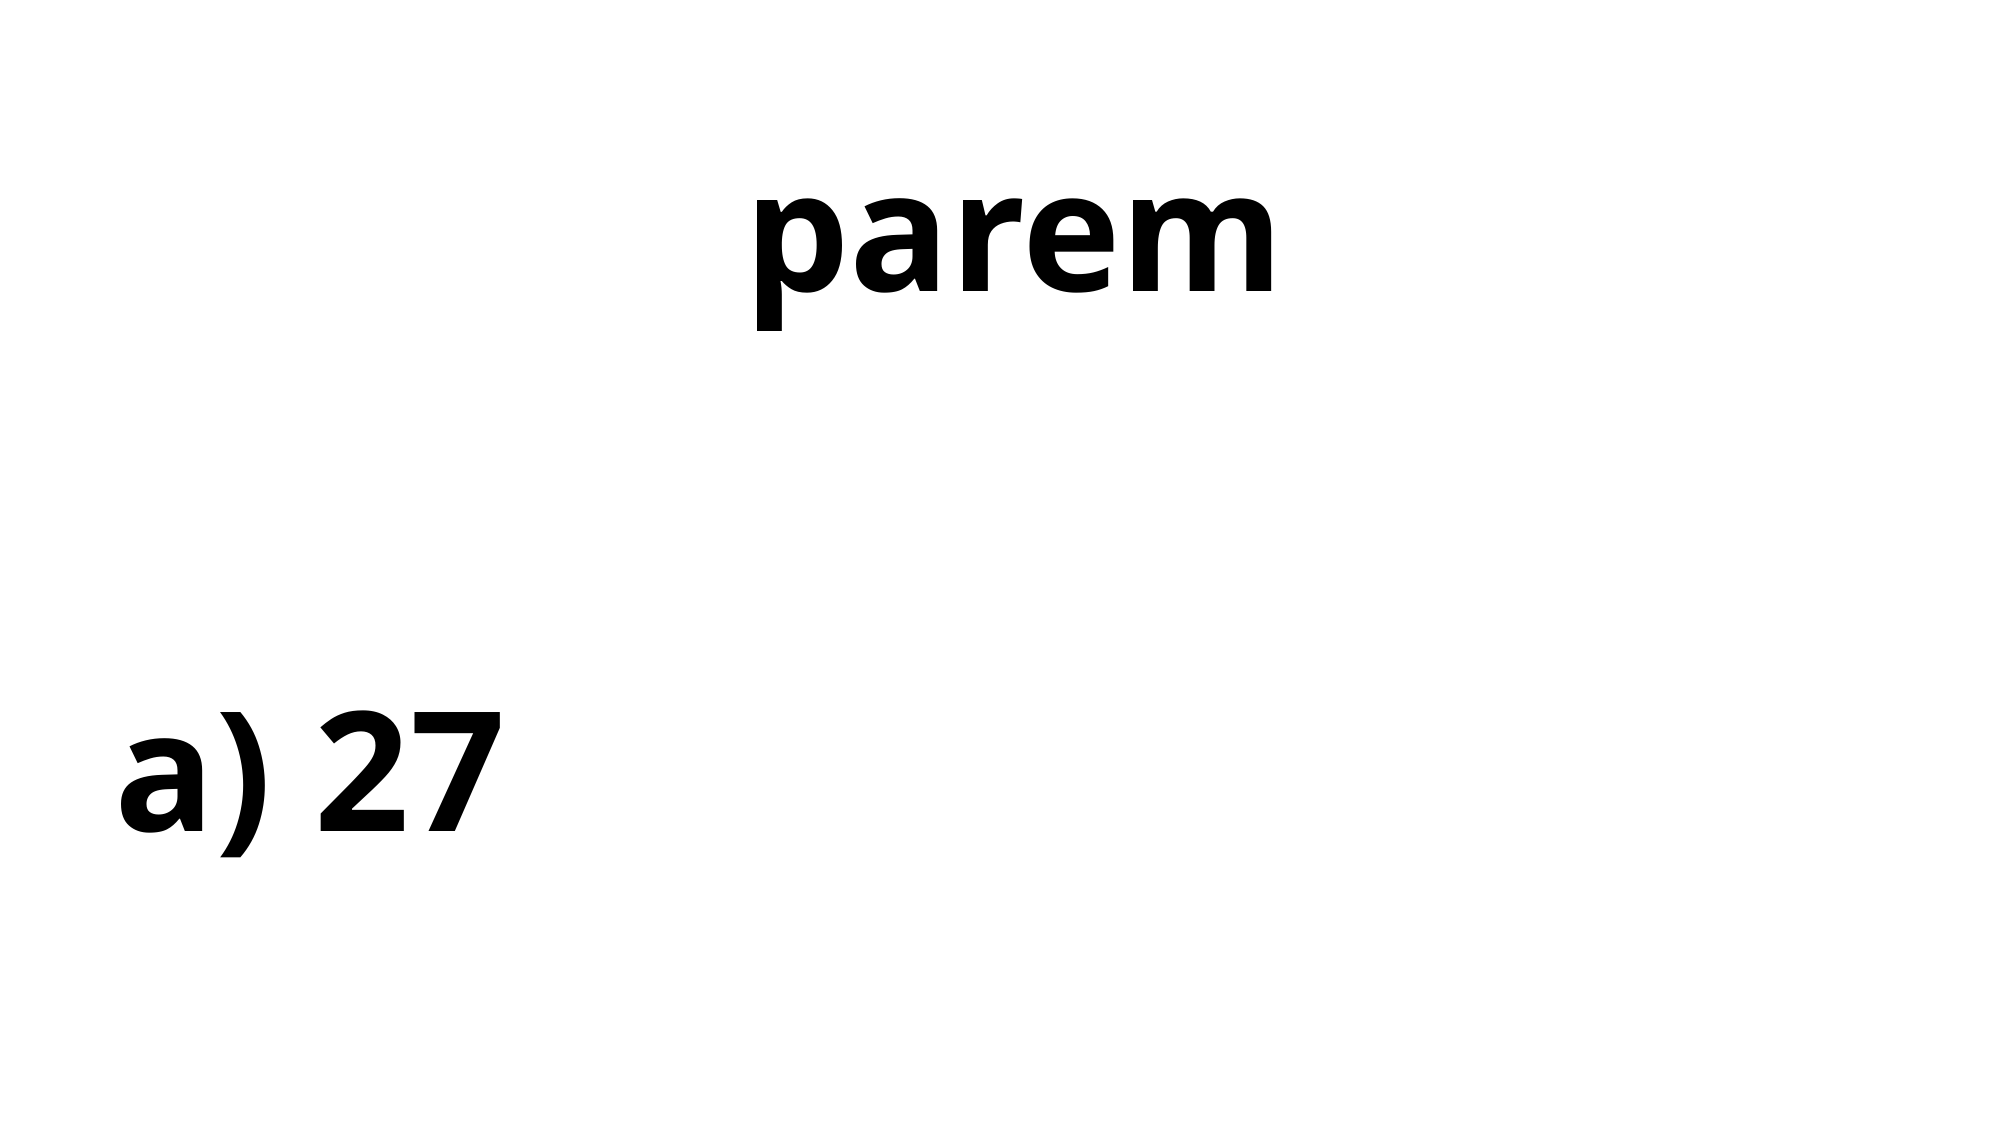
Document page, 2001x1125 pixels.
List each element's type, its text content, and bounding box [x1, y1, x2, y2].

title parem [46, 59, 1983, 416]
text_box a) 27 [94, 589, 869, 946]
